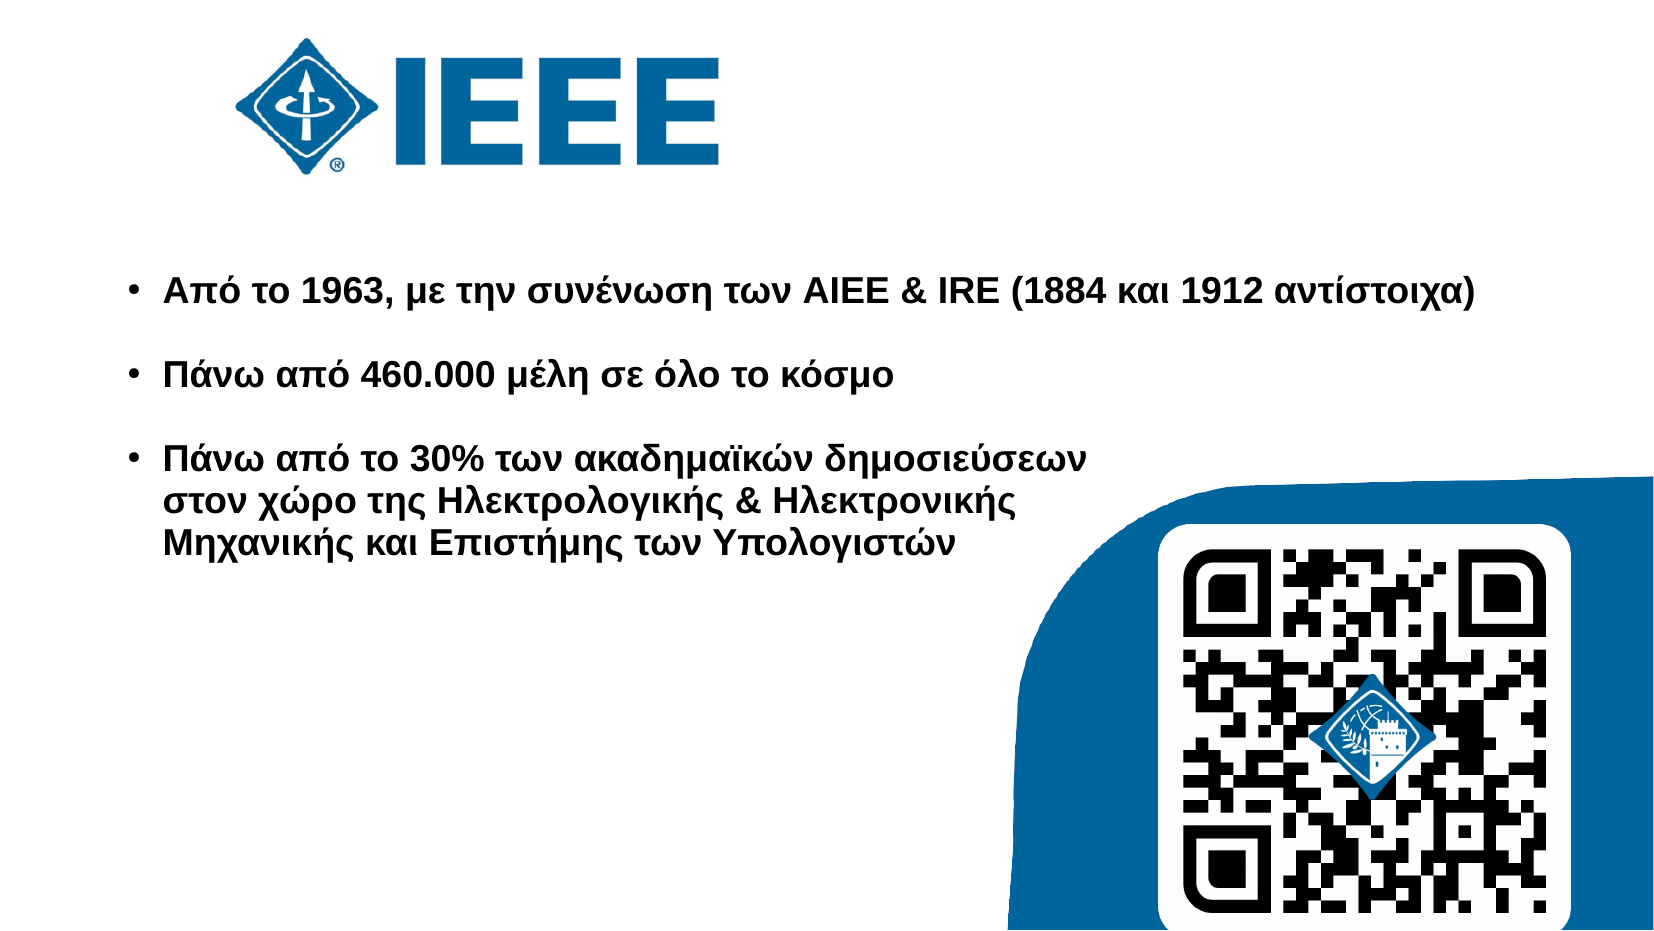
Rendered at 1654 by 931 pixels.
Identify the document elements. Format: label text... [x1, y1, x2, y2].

text_box Από το 1963, με την συνένωση των AIEE & IRE (1884 και 1912 αντίστοιχα) Πάνω από 460.000 μέλη σε όλο το κόσμο Πάνω από το 30% των ακαδημαϊκών δημοσιεύσεων στον χώρο της Ηλεκτρολογικής & Ηλεκτρονικής Μηχανικής και Επιστήμης των Υπολογιστών [112, 262, 1491, 572]
picture [0, 0, 1654, 931]
